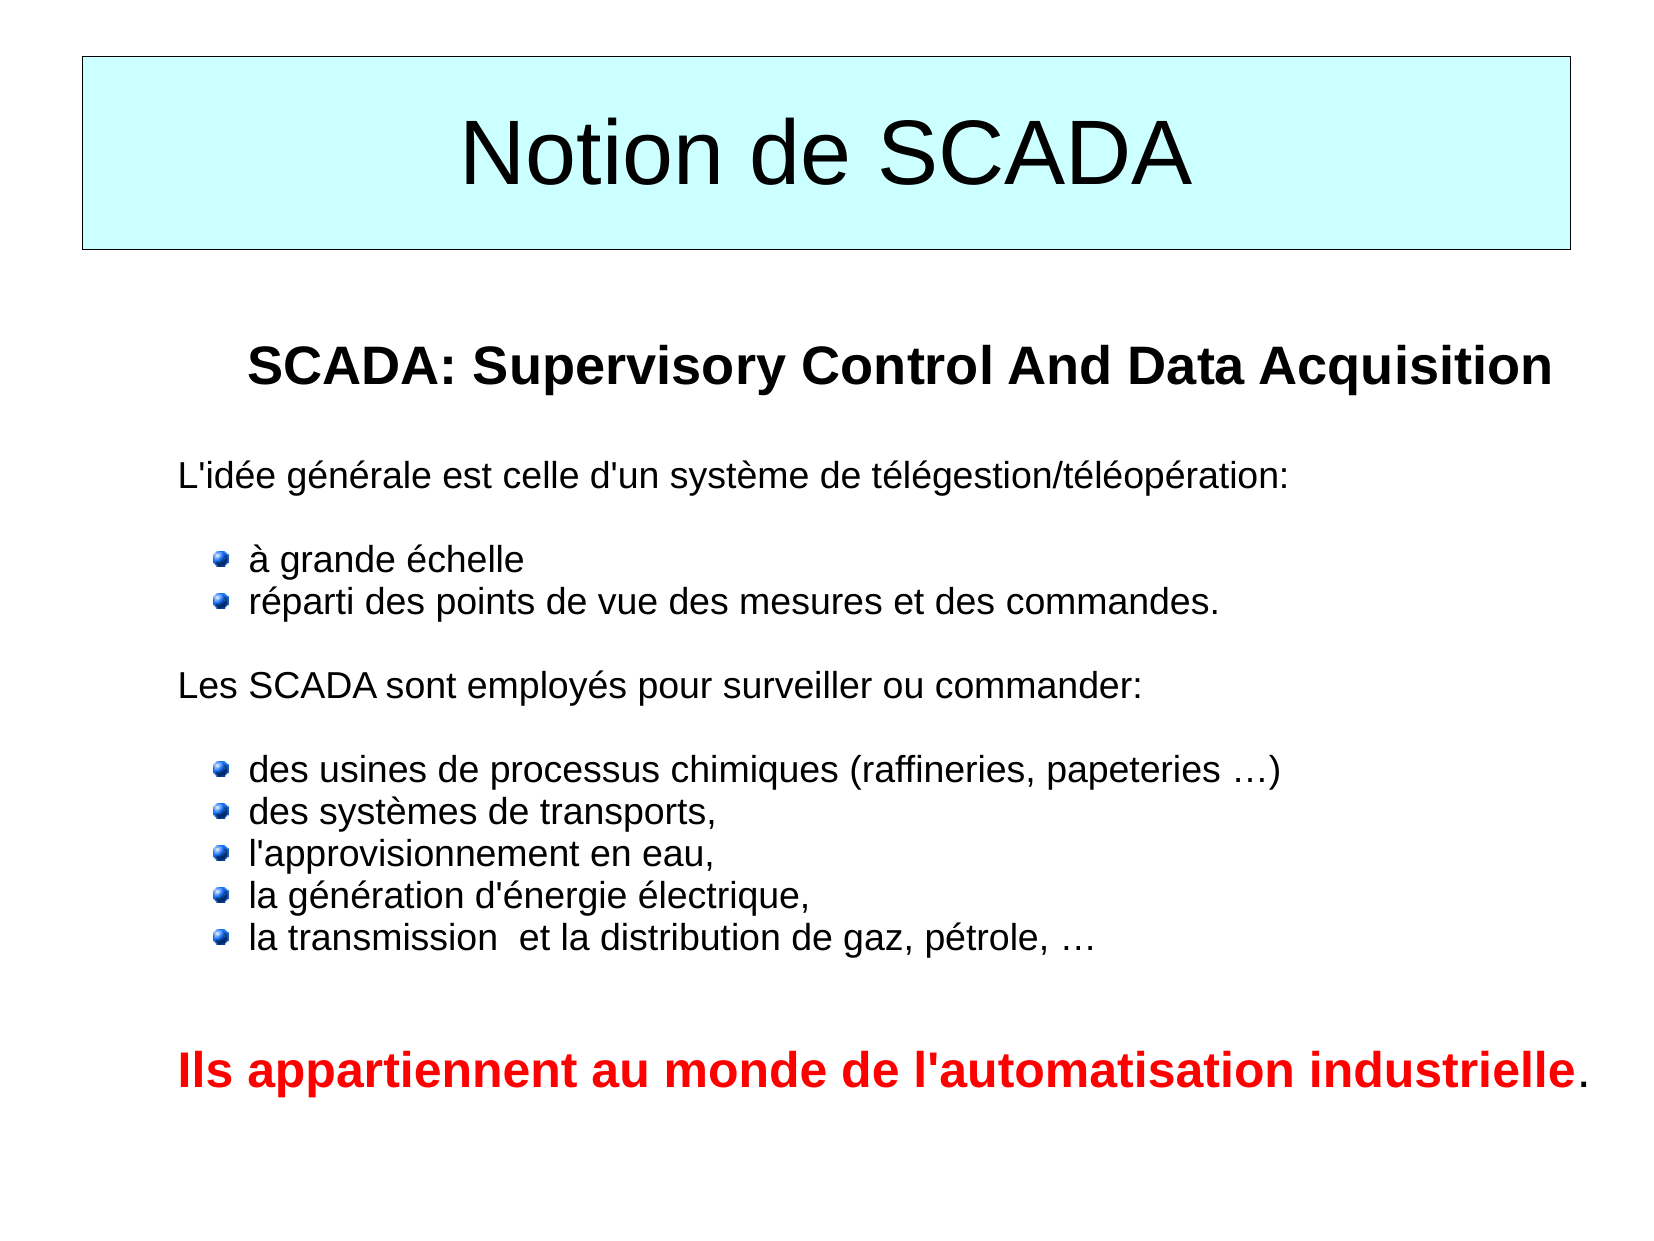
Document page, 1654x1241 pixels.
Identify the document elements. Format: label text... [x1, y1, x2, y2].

title Notion de SCADA [82, 56, 1571, 250]
text_box L'idée générale est celle d'un système de télégestion/téléopération: à grande échelle réparti des points de vue des mesures et des commandes. Les SCADA sont employés pour surveiller ou commander: des usines de processus chimiques (raffineries, papeteries …) des systèmes de transports, l'approvisionnement en eau, la génération d'énergie électrique, la transmission et la distribution de gaz, pétrole, … Ils appartiennent au monde de l'automatisation industrielle. [162, 446, 1606, 1109]
text_box SCADA: Supervisory Control And Data Acquisition [232, 328, 1585, 406]
